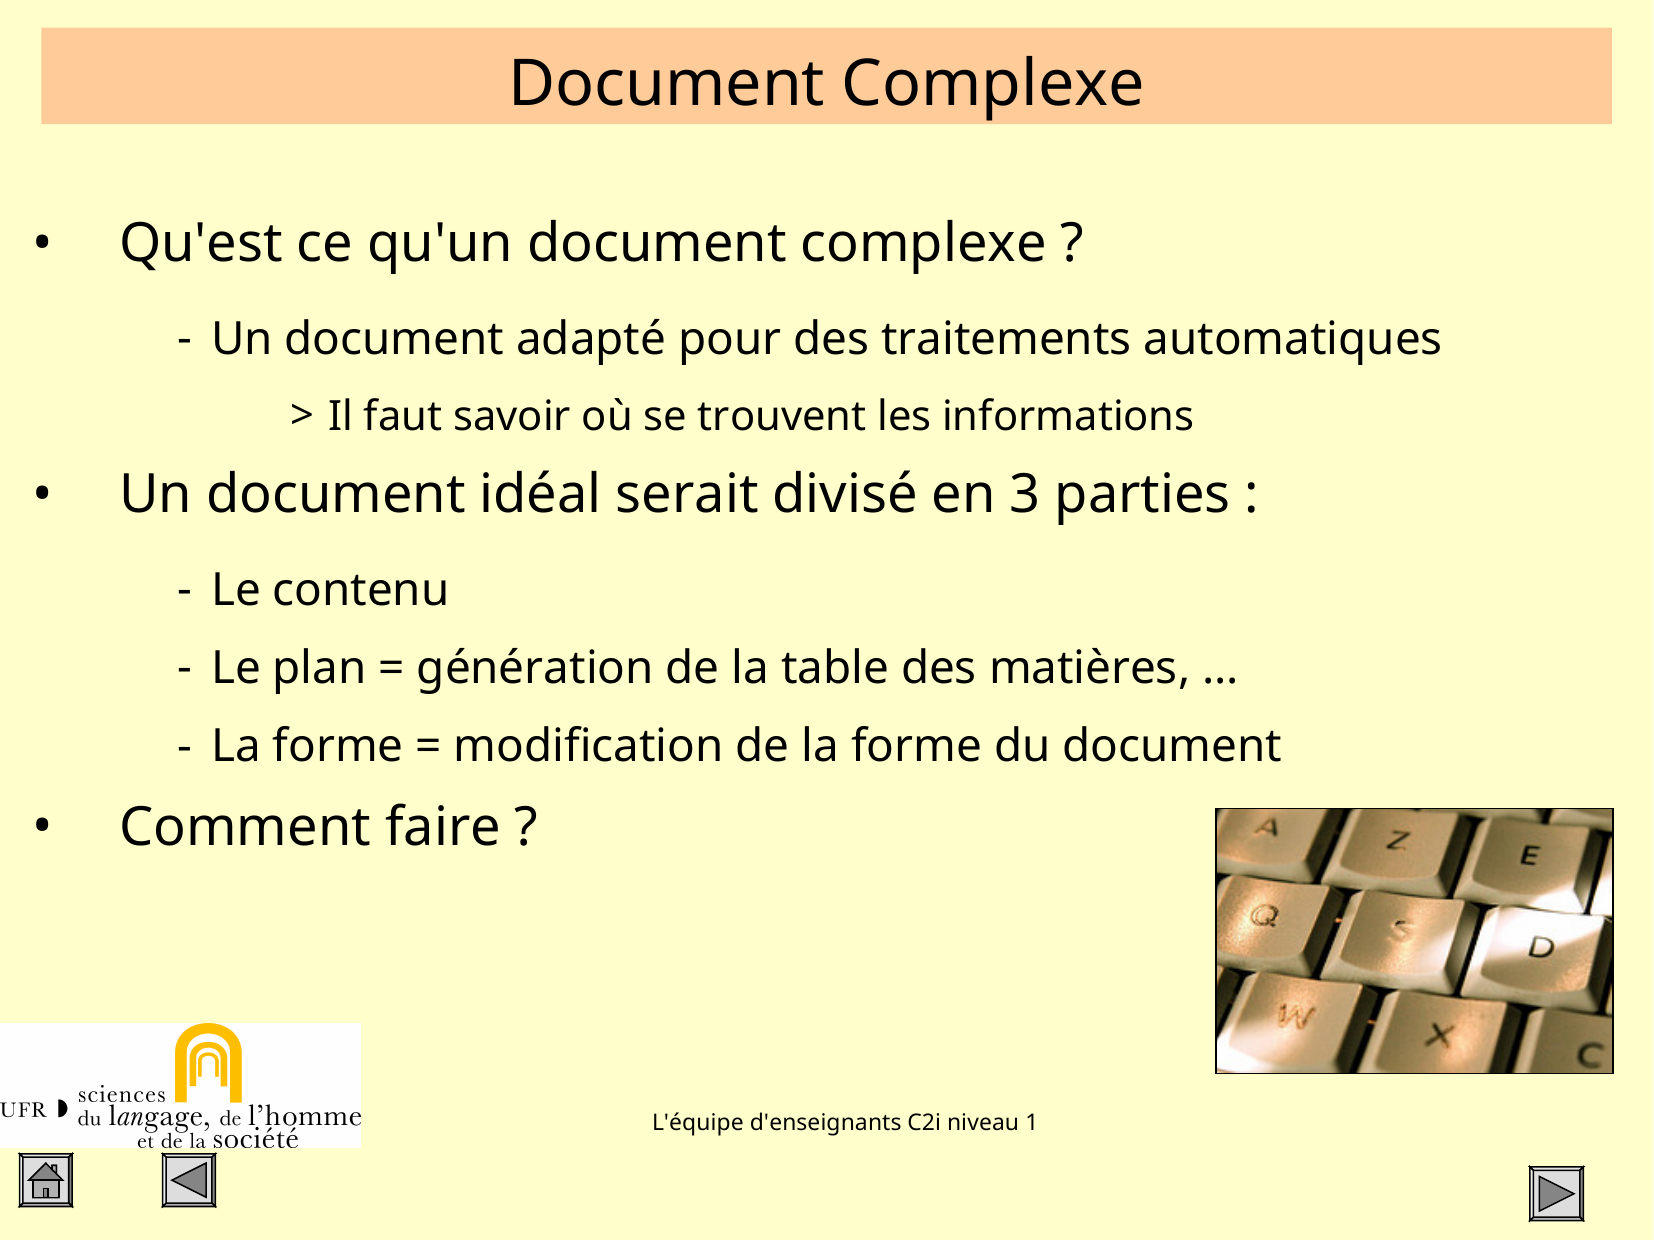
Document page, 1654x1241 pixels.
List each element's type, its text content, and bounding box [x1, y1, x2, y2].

picture [1216, 809, 1612, 1073]
title Document Complexe [41, 27, 1612, 125]
list Qu'est ce qu'un document complexe ? Un document adapté pour des traitements automatiques Il faut savoir où se trouvent les informations Un document idéal serait divisé en 3 parties : Le contenu Le plan = génération de la table des matières, ... La forme = modification de la forme du document Comment faire ? [32, 206, 1609, 1075]
picture [0, 1023, 361, 1148]
